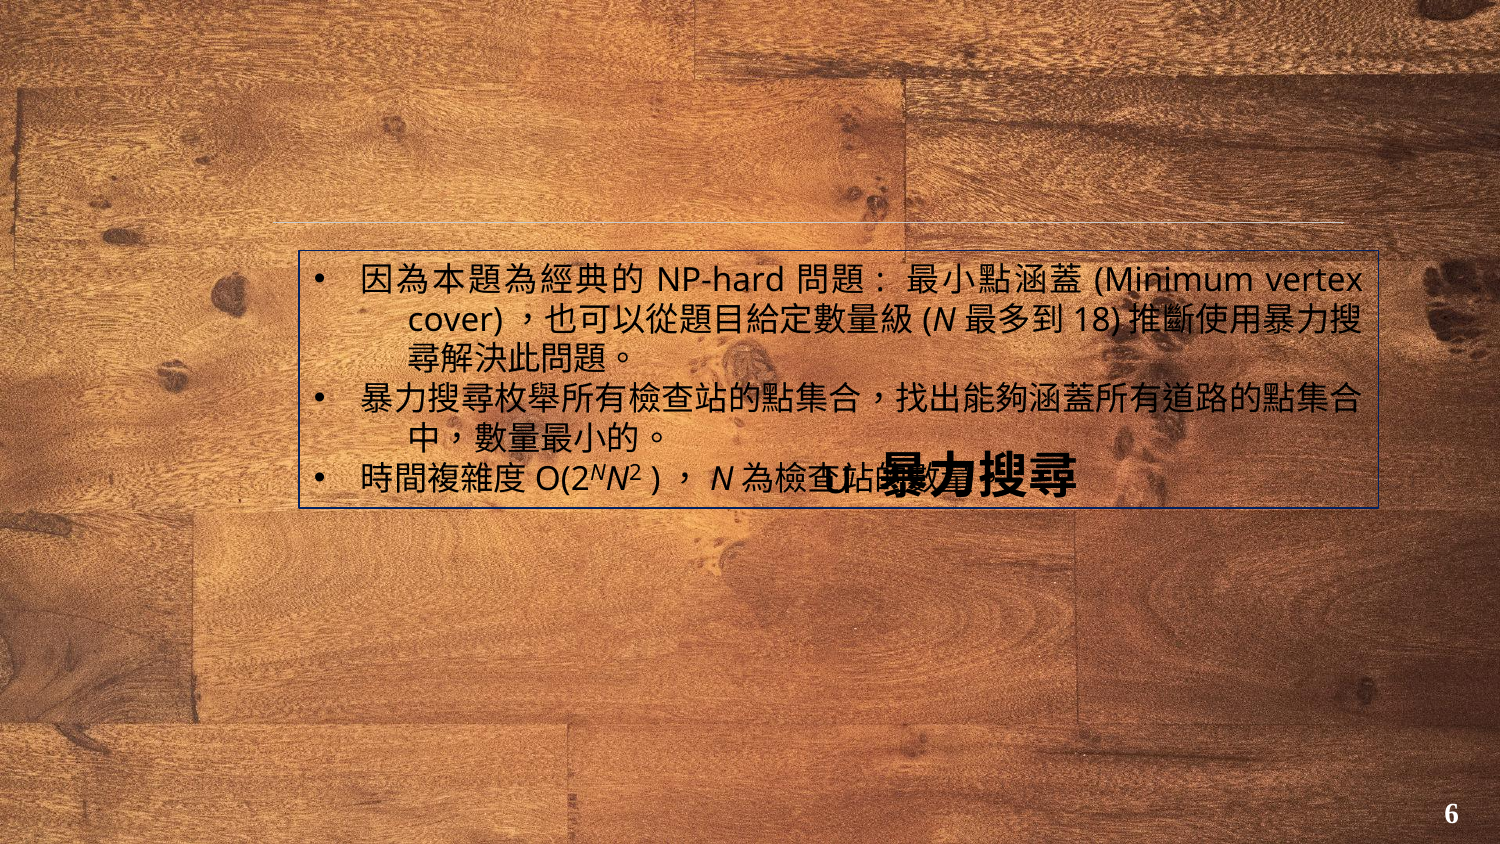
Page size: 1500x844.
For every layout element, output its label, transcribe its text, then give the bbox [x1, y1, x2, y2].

text_box 因為本題為經典的NP-hard問題: 最小點涵蓋(Minimum vertex cover)，也可以從題目給定數量級(N最多到18)推斷使用暴力搜尋解決此問題。 暴力搜尋枚舉所有檢查站的點集合，找出能夠涵蓋所有道路的點集合中，數量最小的。 時間複雜度O(2NN2 )，N為檢查站的數量。 [298, 250, 1379, 508]
title 暴力搜尋 [255, 117, 1341, 233]
slide_number 6 [1429, 779, 1500, 844]
